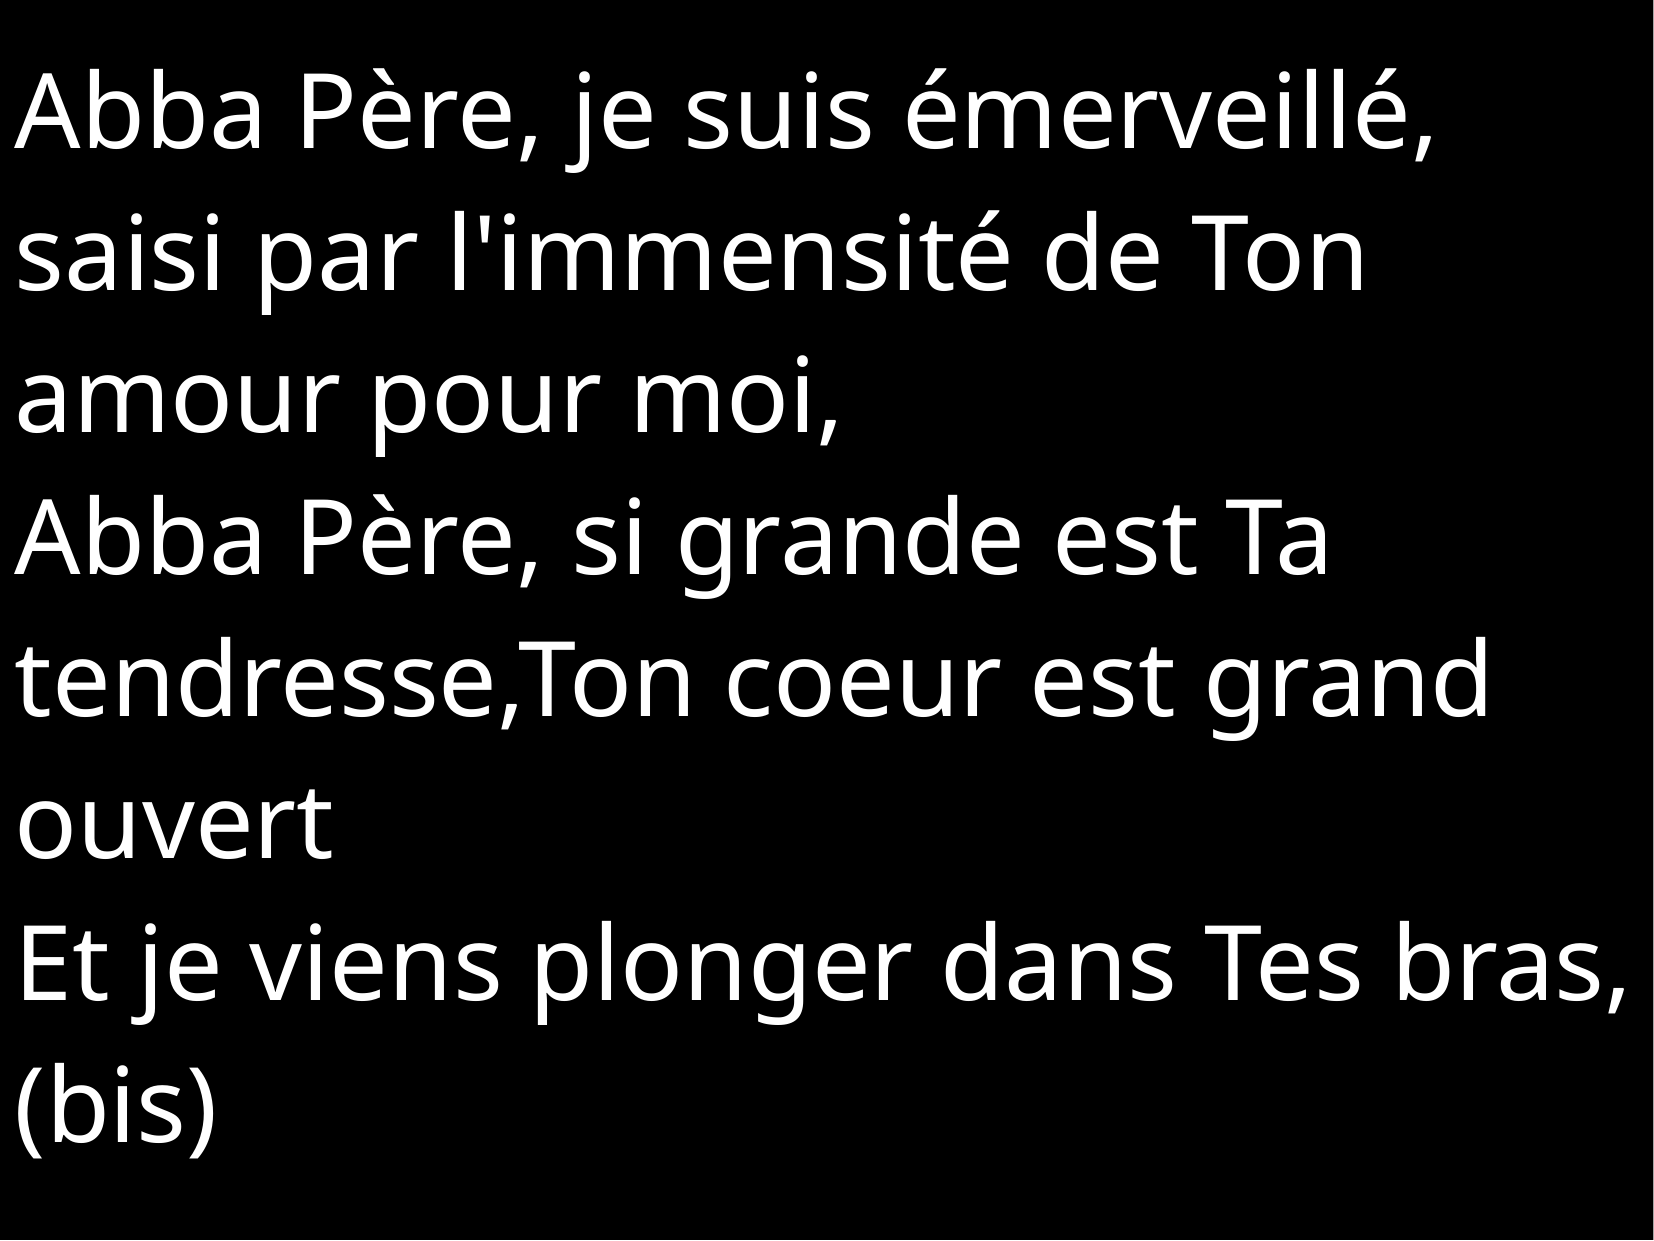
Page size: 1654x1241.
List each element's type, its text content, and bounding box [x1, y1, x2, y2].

text_box Abba Père, je suis émerveillé, saisi par l'immensité de Ton amour pour moi, Abba Père, si grande est Ta tendresse,Ton coeur est grand ouvert Et je viens plonger dans Tes bras, (bis) [0, 29, 1654, 1211]
